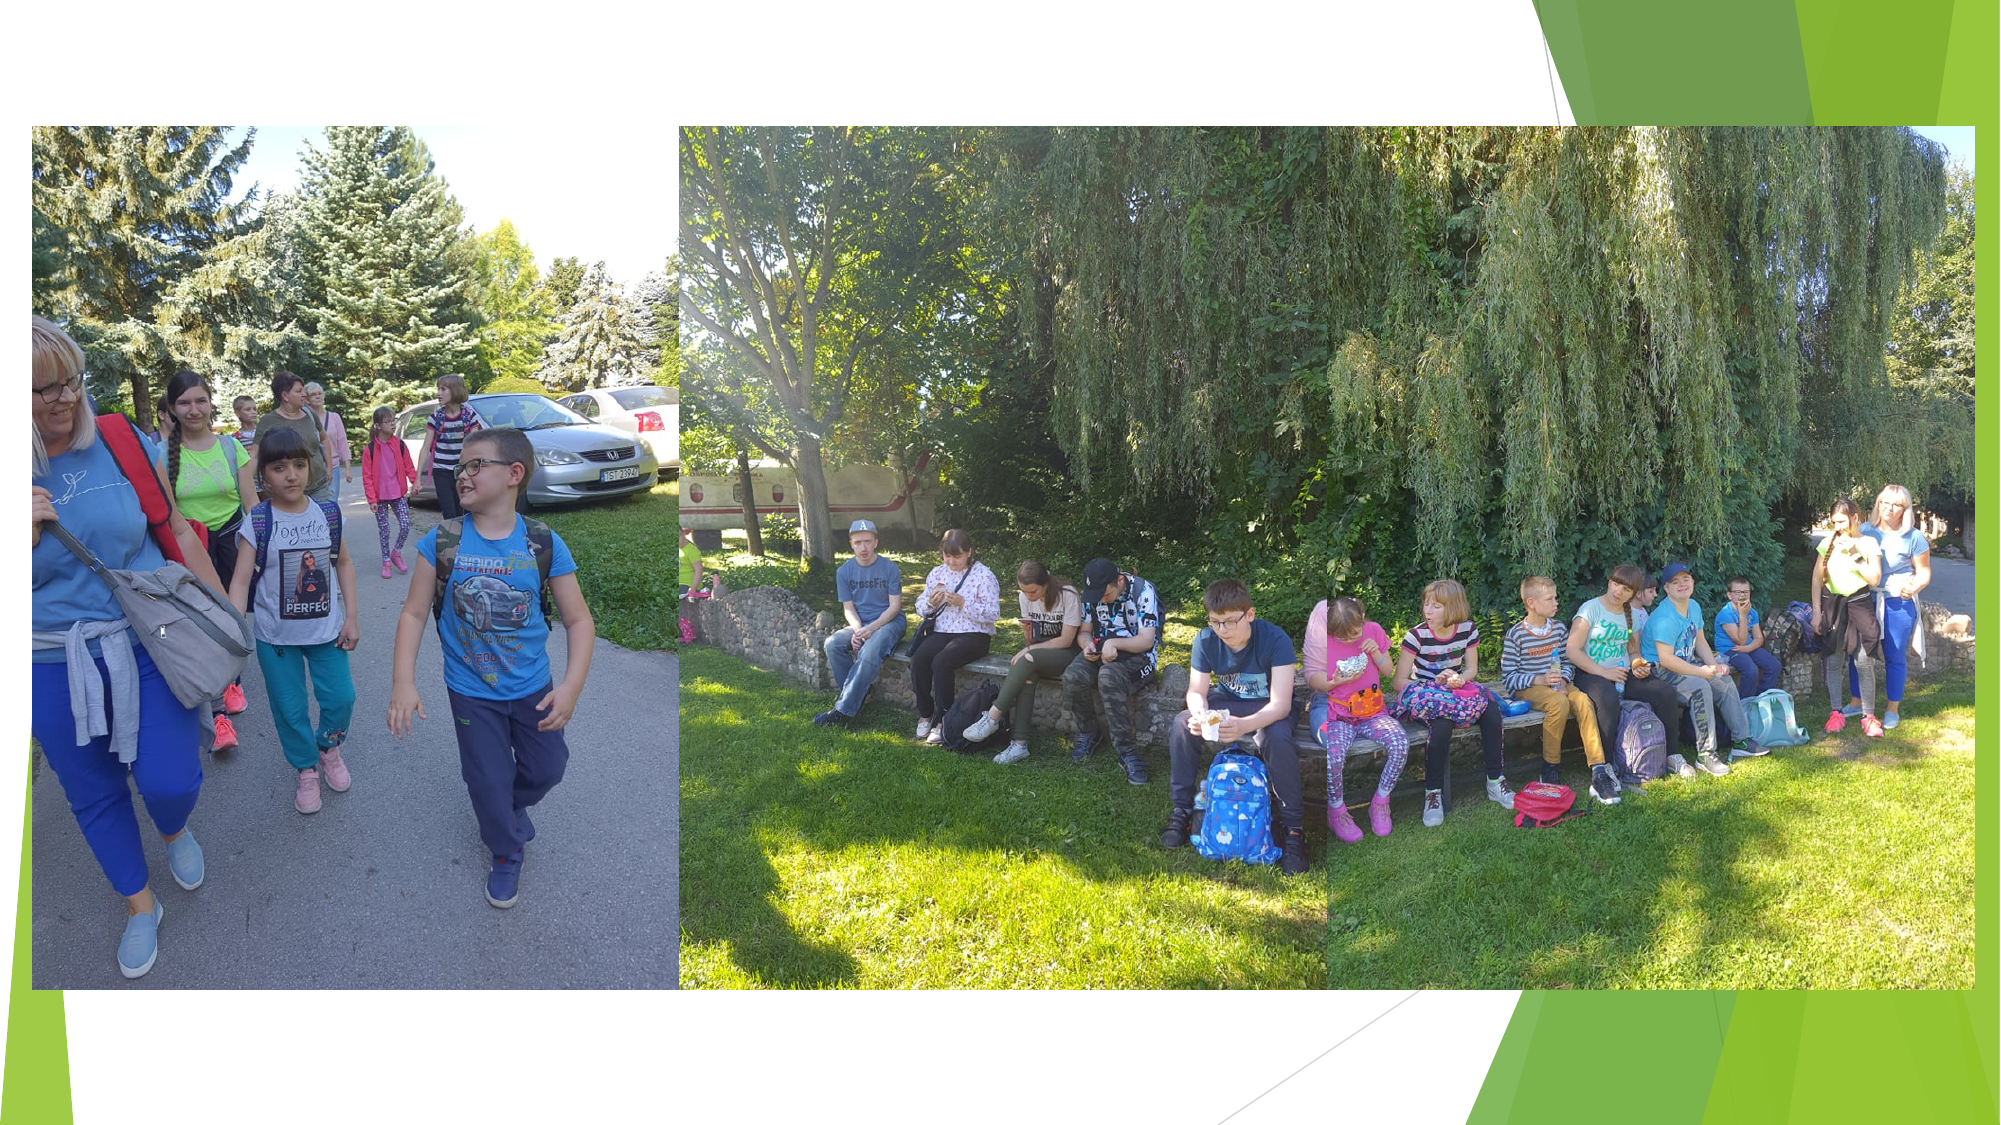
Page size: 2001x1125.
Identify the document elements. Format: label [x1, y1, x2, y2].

picture [32, 126, 1975, 990]
